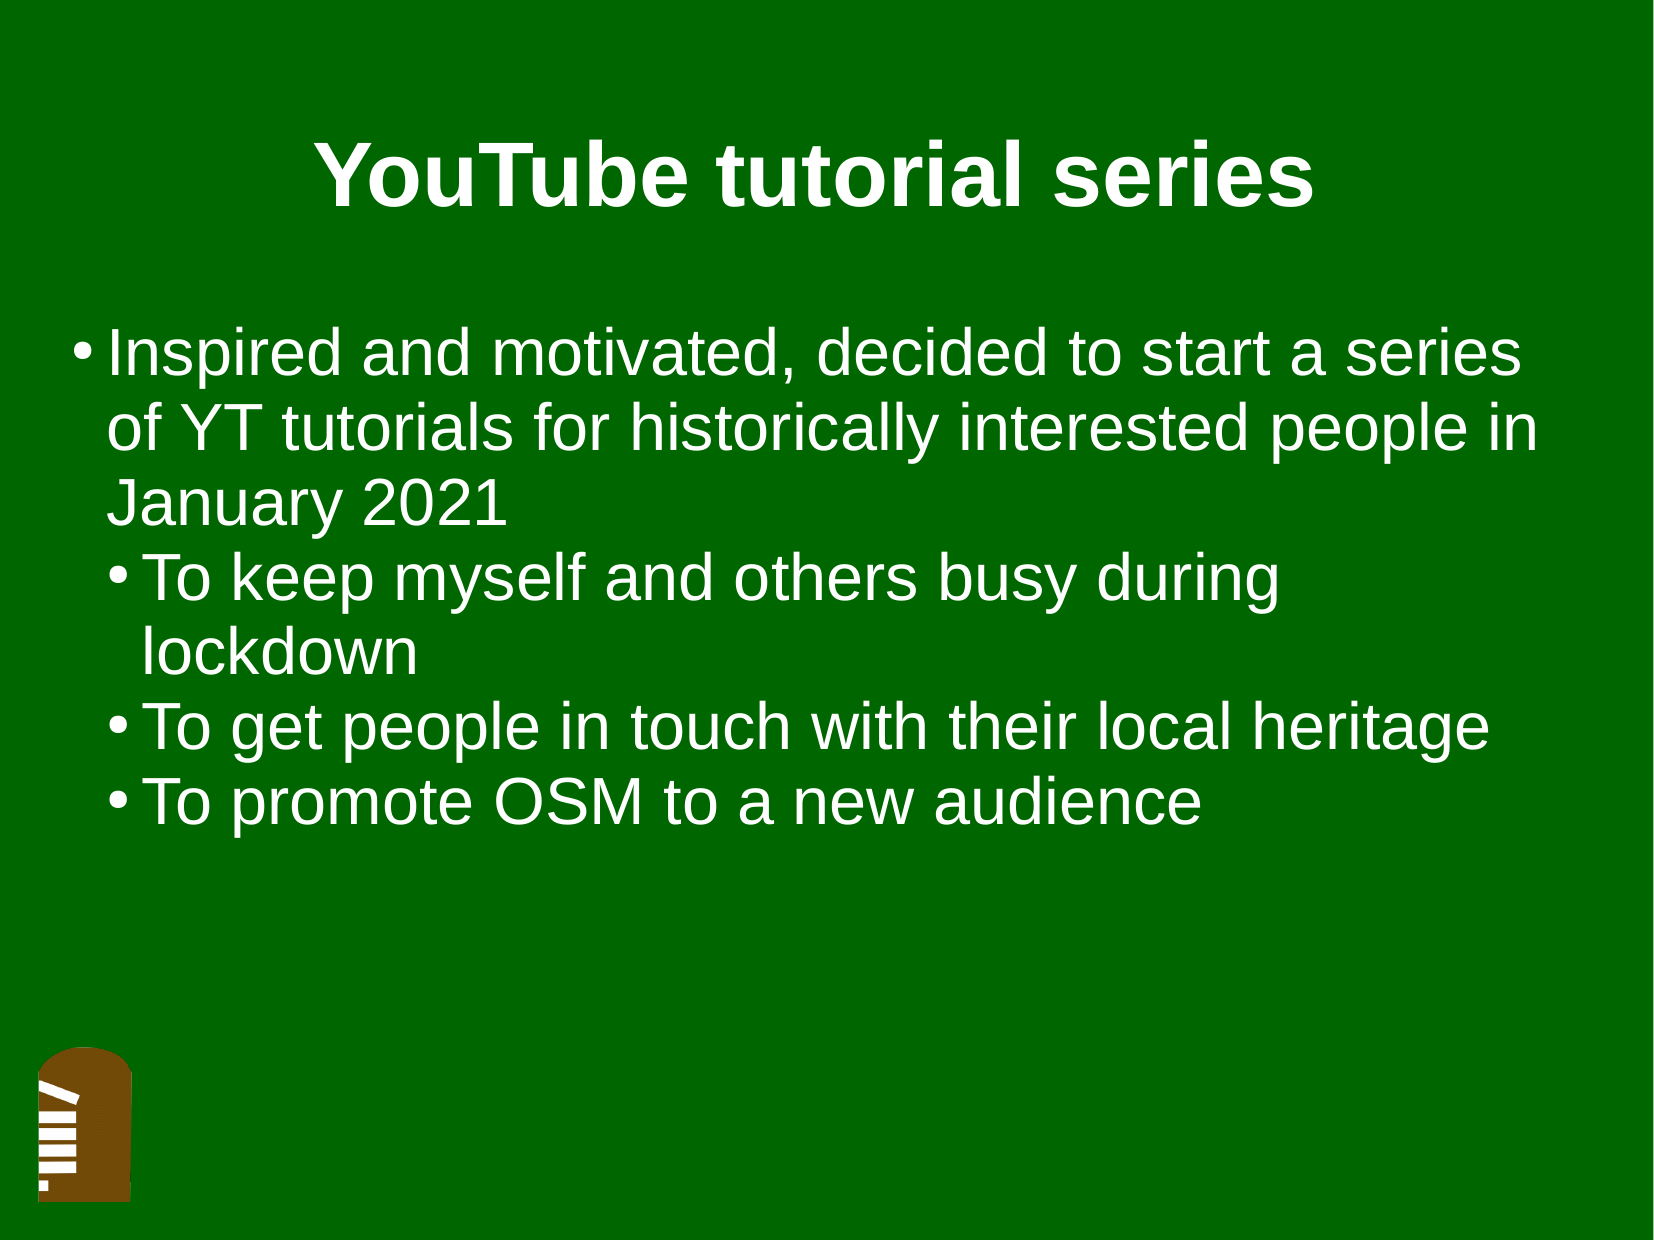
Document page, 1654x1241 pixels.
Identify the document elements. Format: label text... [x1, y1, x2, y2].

subtitle Inspired and motivated, decided to start a series of YT tutorials for historically interested people in January 2021 To keep myself and others busy during lockdown To get people in touch with their local heritage To promote OSM to a new audience [70, 315, 1560, 839]
title YouTube tutorial series [70, 70, 1559, 278]
picture [0, 1032, 178, 1217]
